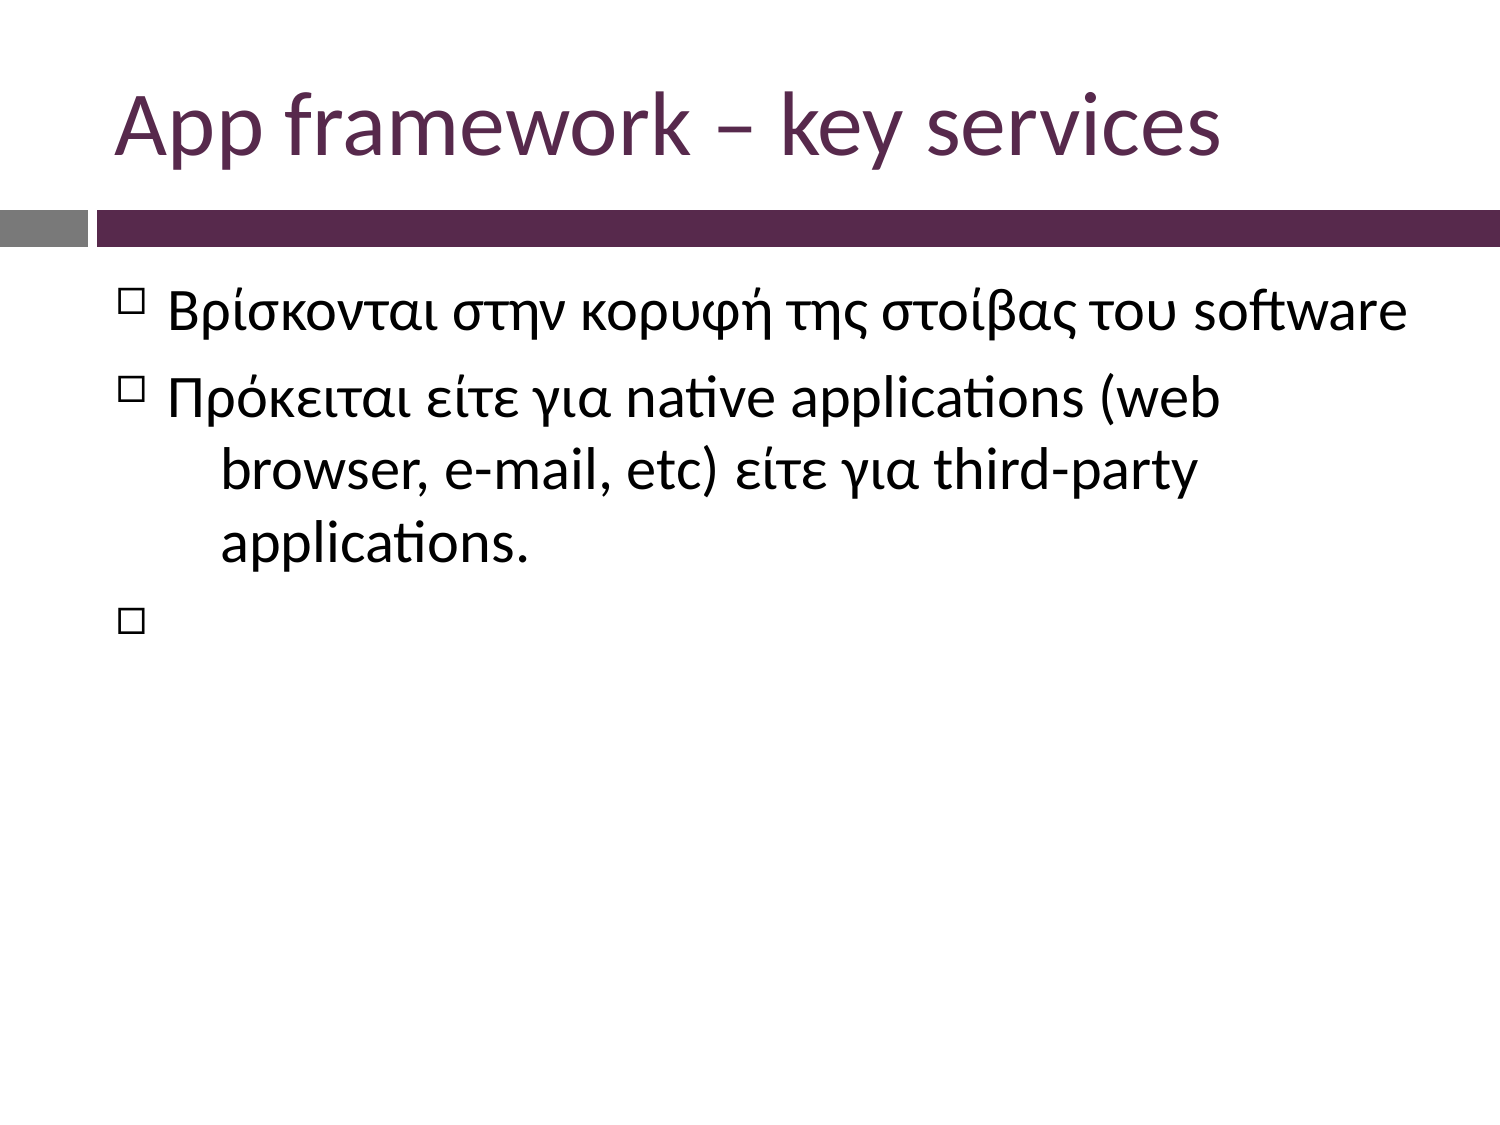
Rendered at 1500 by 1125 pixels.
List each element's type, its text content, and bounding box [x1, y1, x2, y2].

list Βρίσκονται στην κορυφή της στοίβας του software Πρόκειται είτε για native applications (web browser, e-mail, etc) είτε για third-party applications. [100, 262, 1438, 1000]
title App framework – key services [99, 37, 1438, 201]
